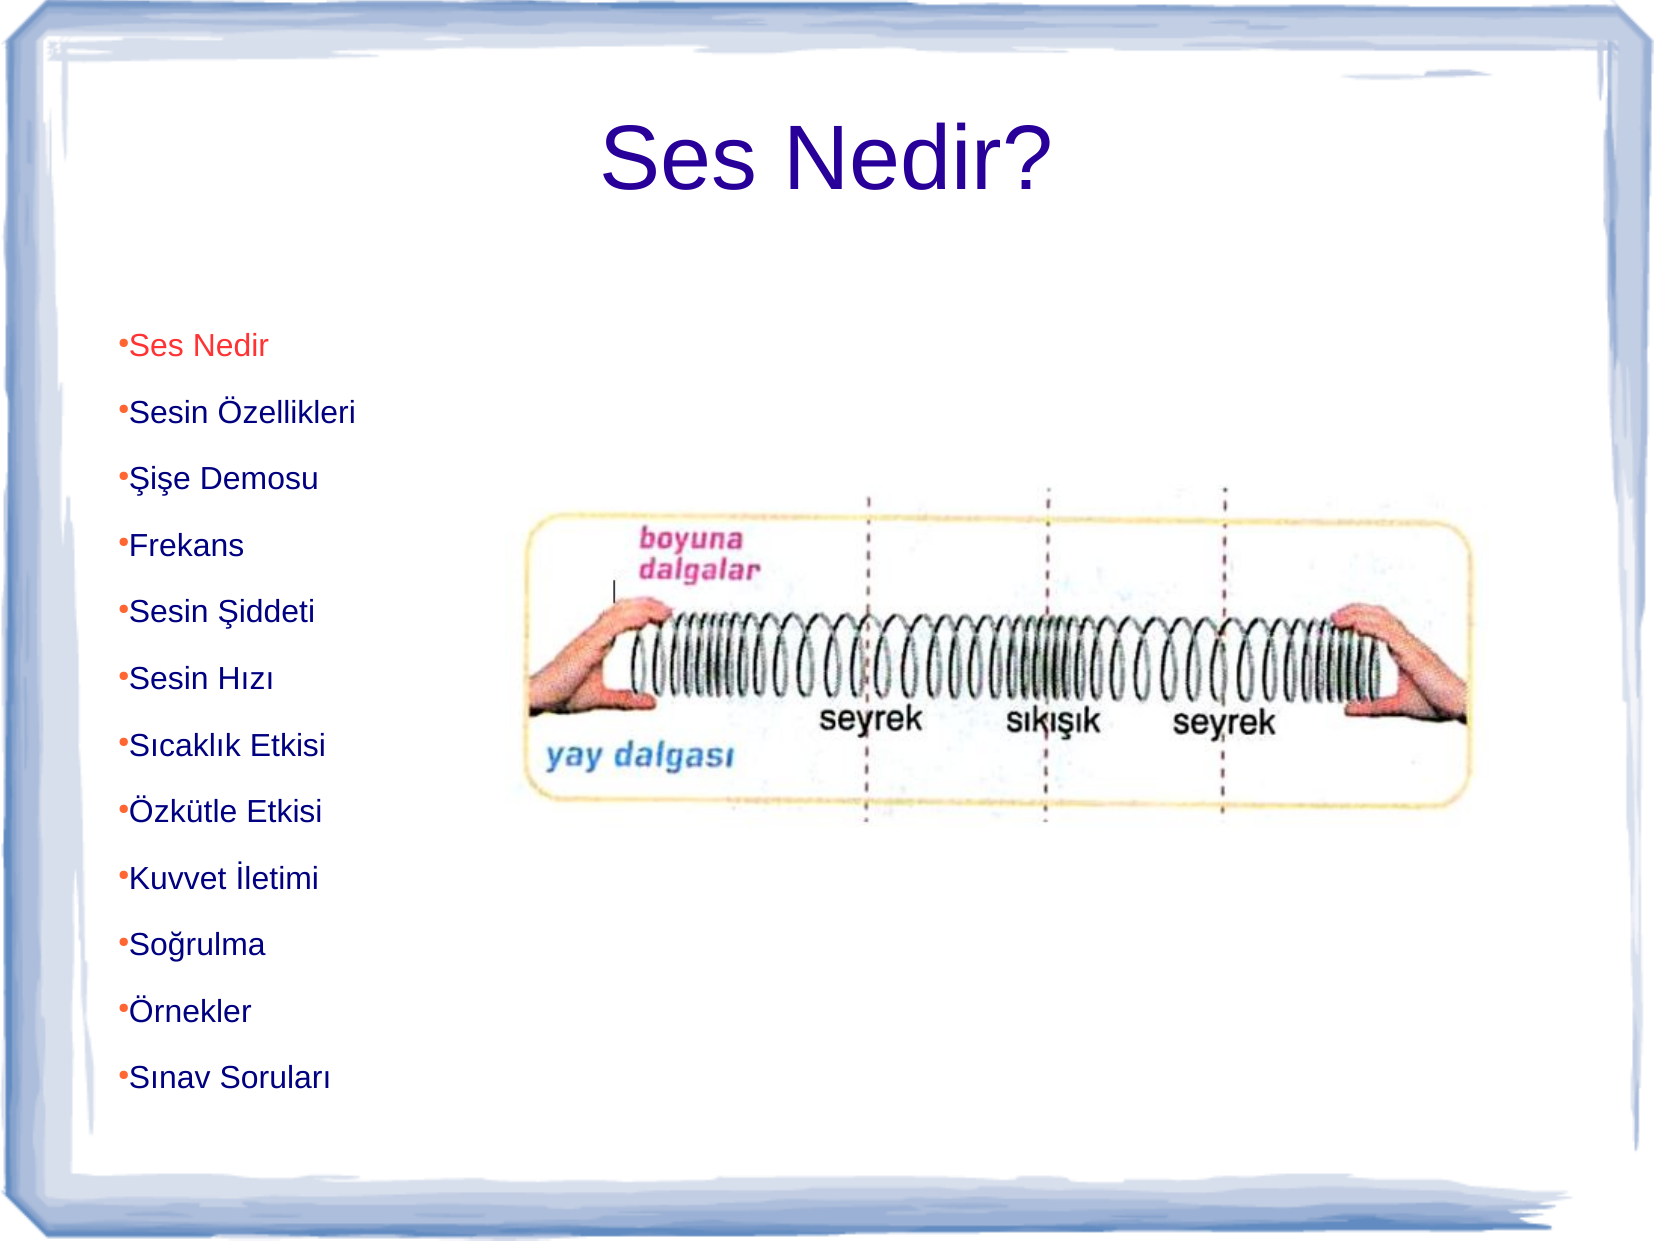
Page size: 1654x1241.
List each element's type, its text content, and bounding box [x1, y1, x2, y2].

list Ses Nedir Sesin Özellikleri Şişe Demosu Frekans Sesin Şiddeti Sesin Hızı Sıcaklık Etkisi Özkütle Etkisi Kuvvet İletimi Soğrulma Örnekler Sınav Soruları [118, 324, 438, 1097]
title Ses Nedir? [82, 49, 1571, 257]
picture [505, 484, 1489, 839]
